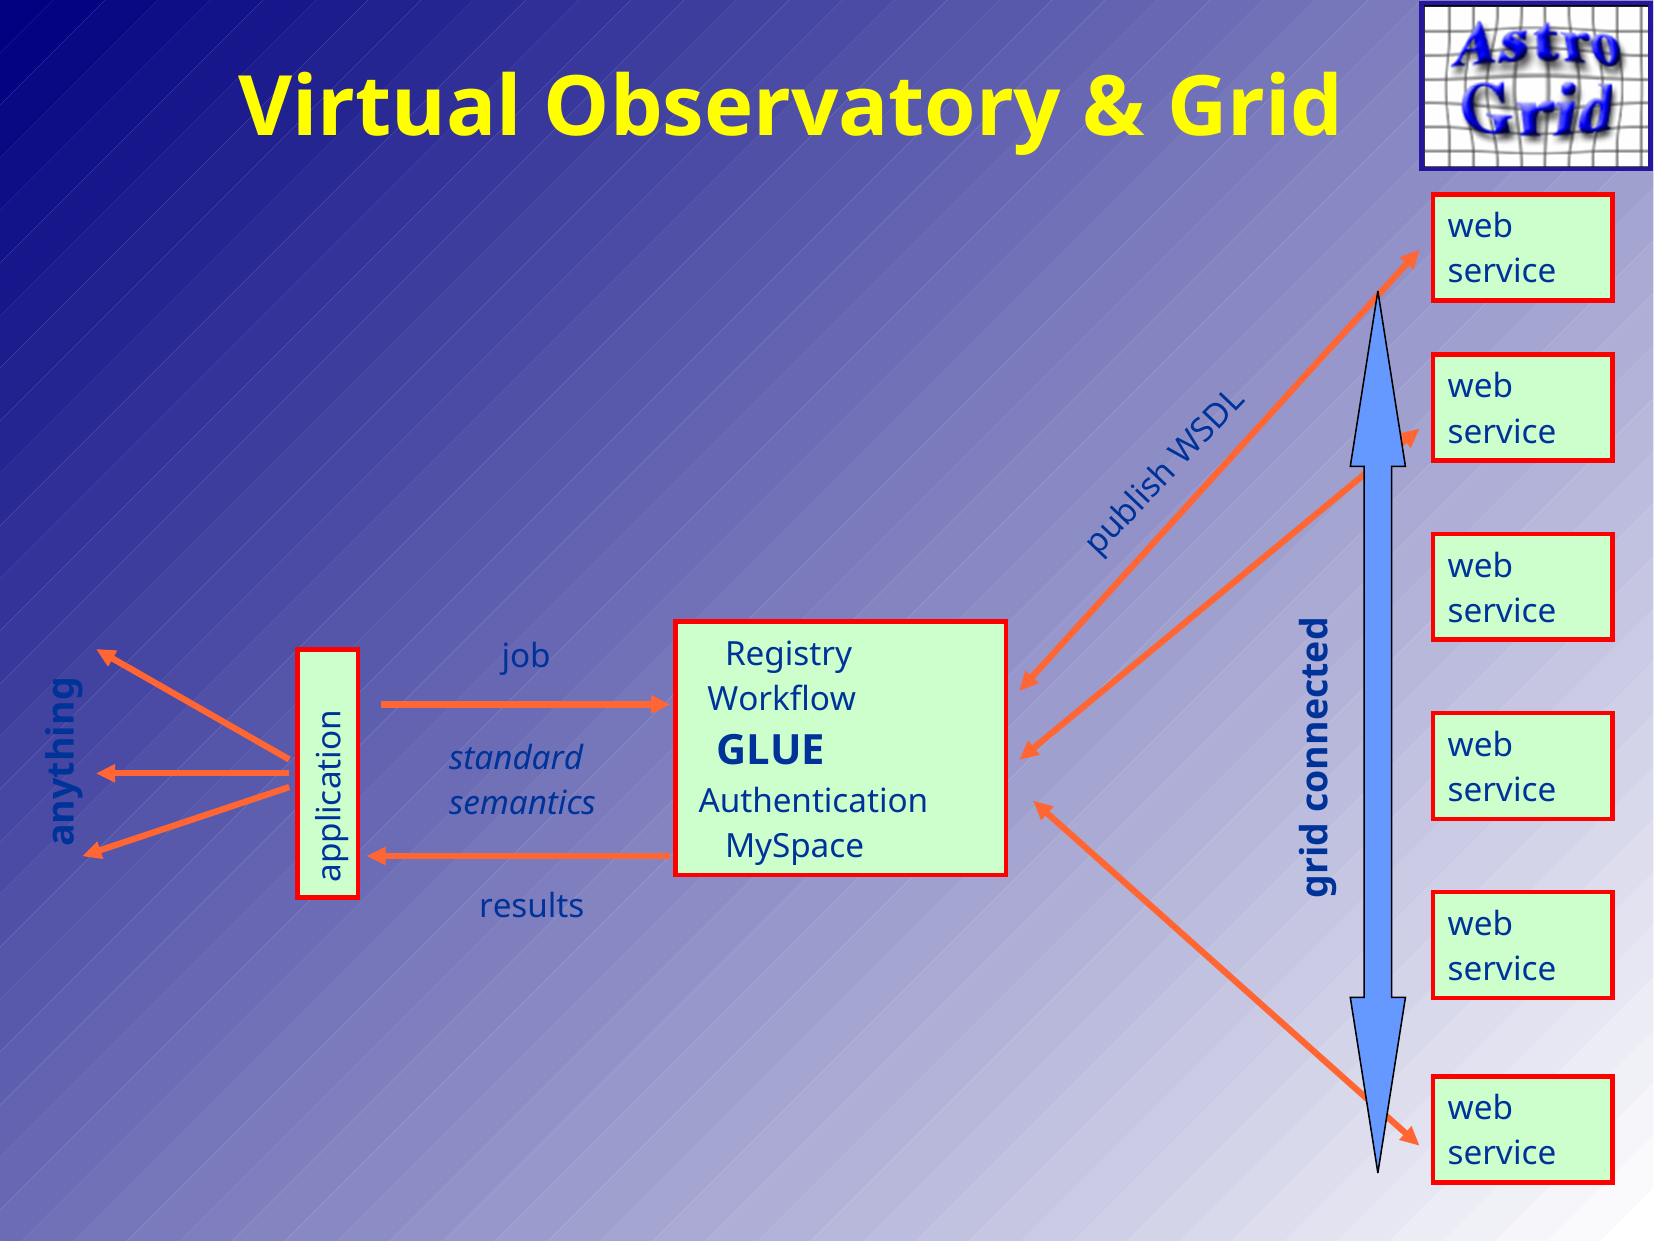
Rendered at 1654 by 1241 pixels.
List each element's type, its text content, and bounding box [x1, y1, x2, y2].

text_box Registry Workflow GLUE Authentication MySpace [675, 621, 1006, 876]
text_box [1350, 290, 1406, 1173]
text_box results [464, 874, 600, 936]
text_box standard semantics [434, 725, 611, 832]
text_box web service [1433, 892, 1613, 998]
text_box publish WSDL [1056, 360, 1270, 580]
text_box grid connected [1279, 601, 1347, 914]
picture [1423, 5, 1649, 167]
text_box web service [1433, 194, 1613, 301]
text_box web service [1433, 354, 1613, 461]
text_box web service [1433, 533, 1613, 640]
text_box anything [25, 662, 93, 862]
text_box job [477, 620, 566, 687]
title Virtual Observatory & Grid [88, 29, 1419, 168]
text_box web service [1433, 713, 1613, 819]
text_box web service [1433, 1076, 1613, 1183]
text_box application [297, 649, 358, 898]
